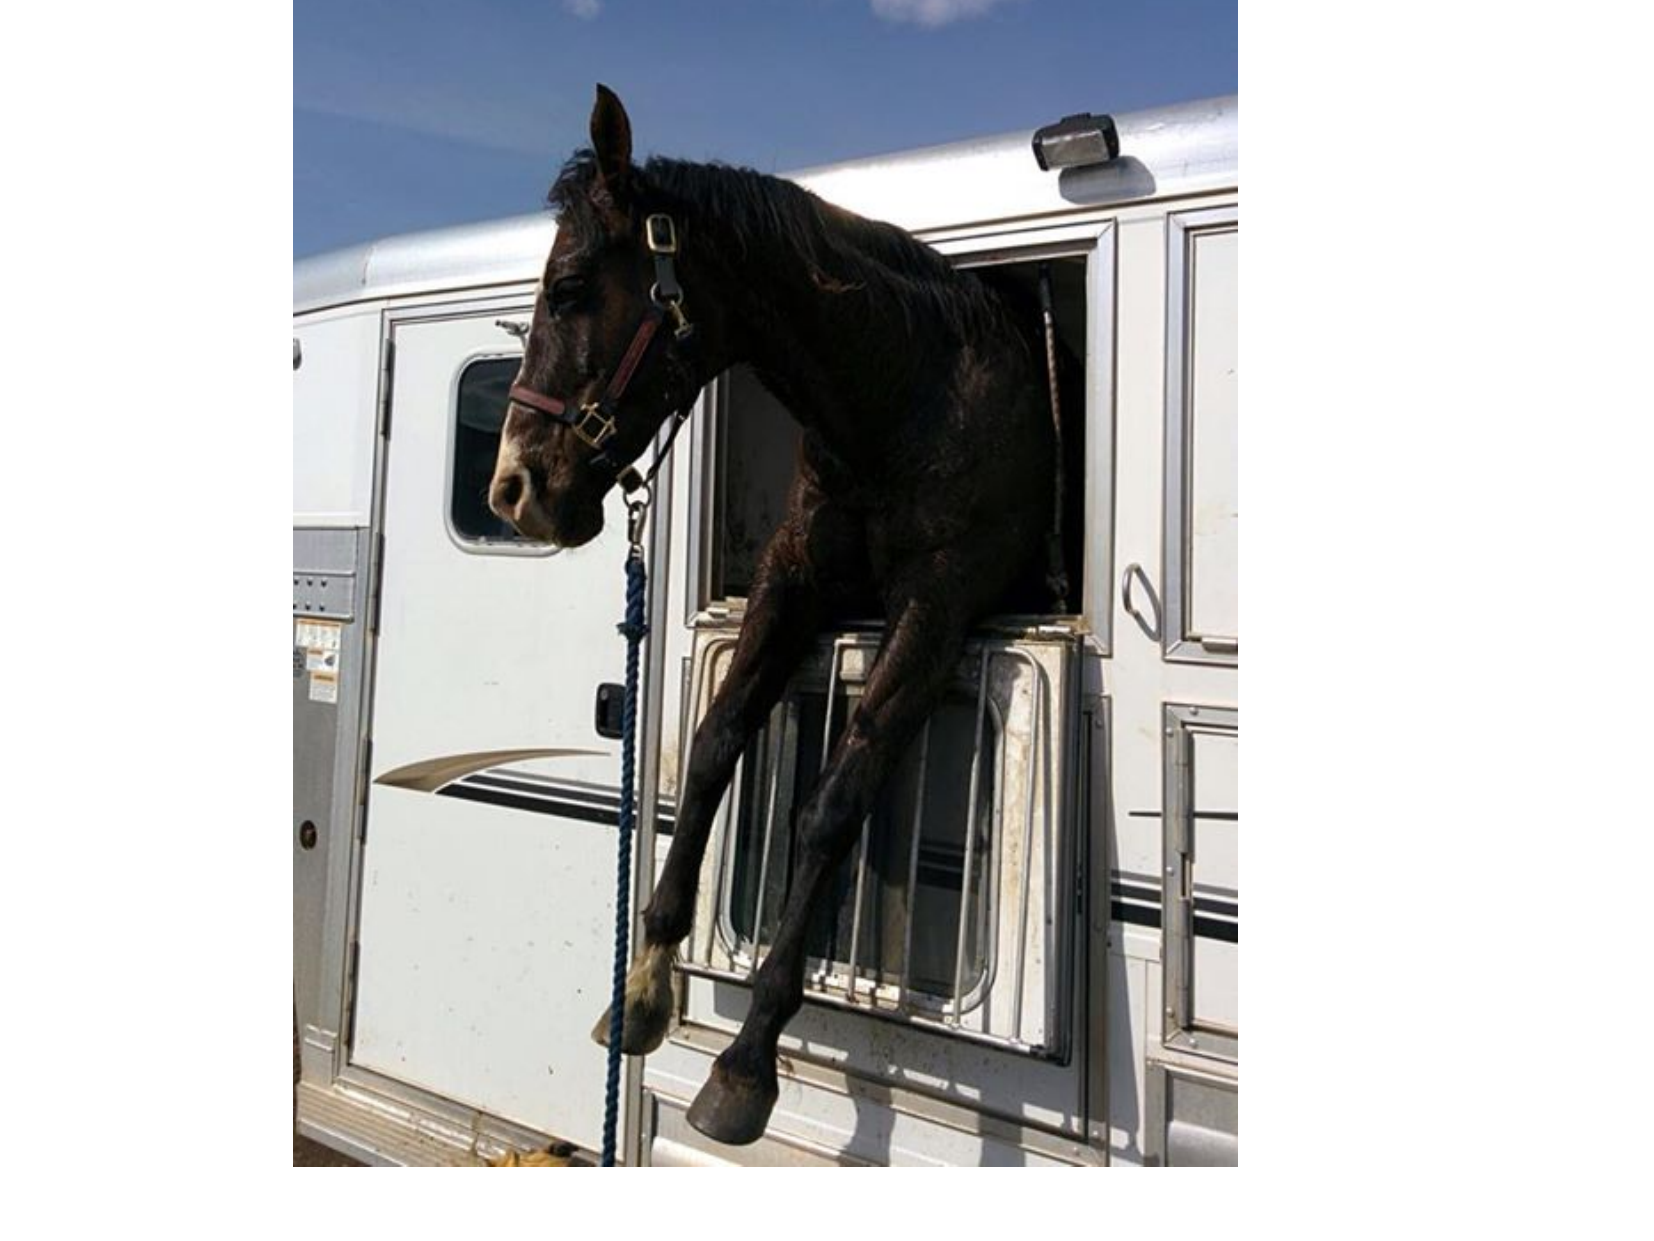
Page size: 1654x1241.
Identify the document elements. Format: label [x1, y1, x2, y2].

picture [293, 0, 1238, 1167]
